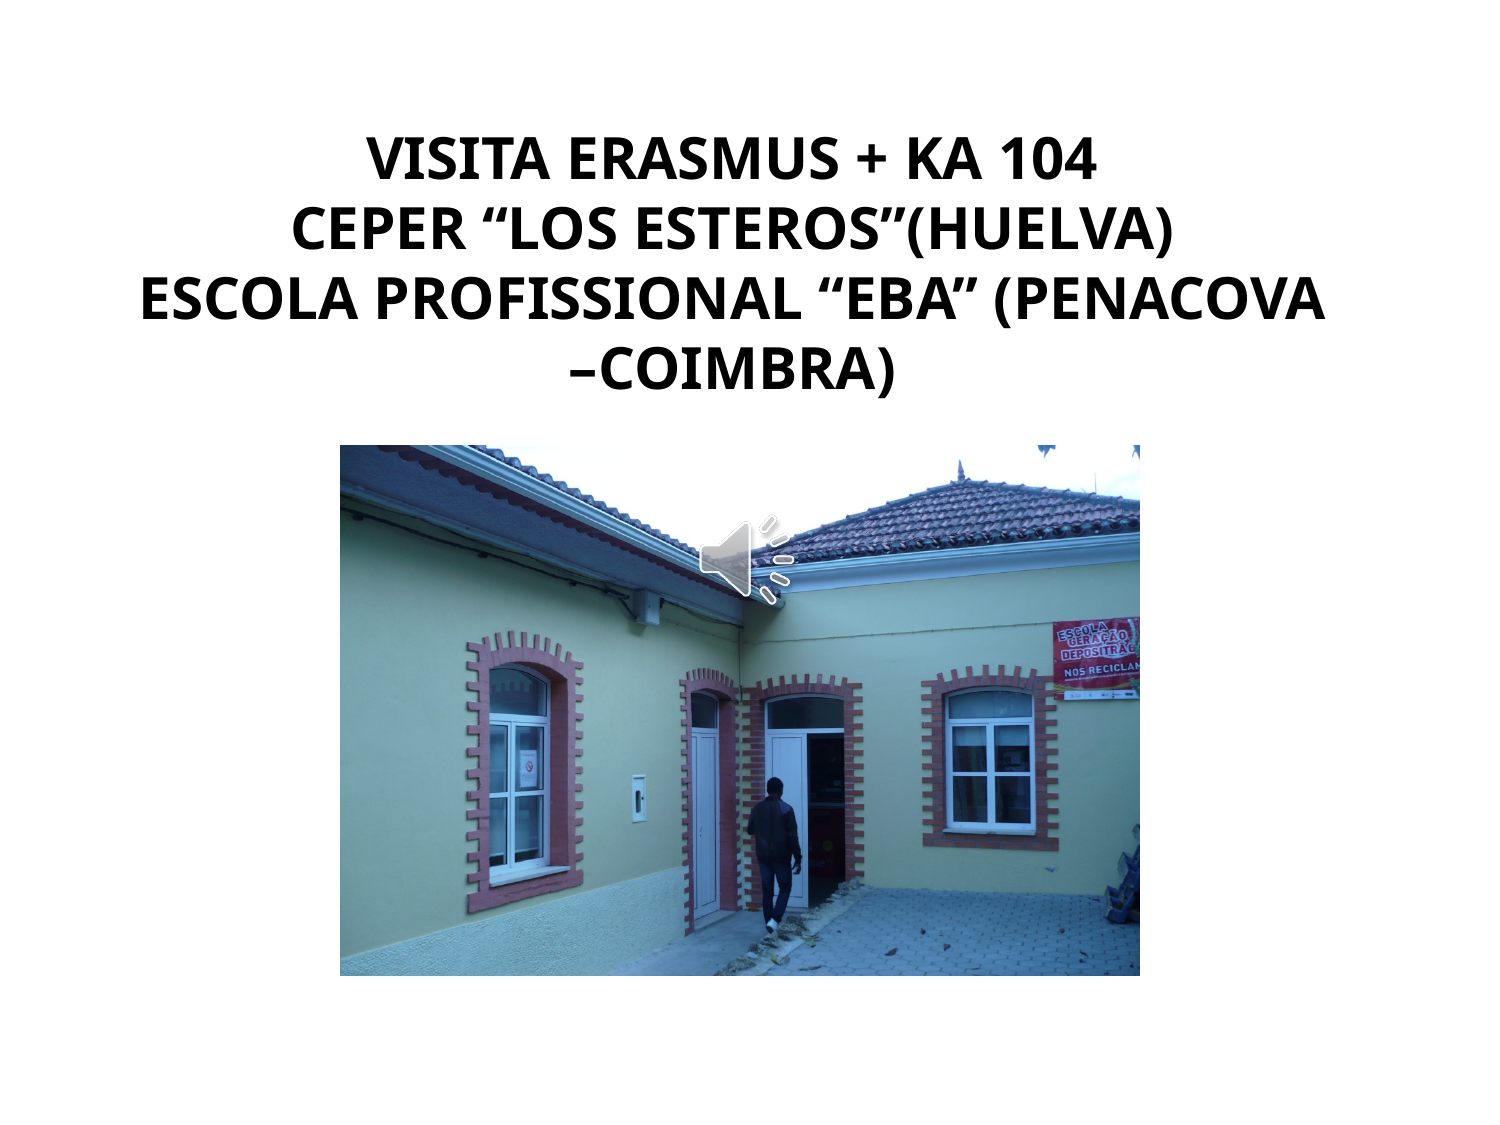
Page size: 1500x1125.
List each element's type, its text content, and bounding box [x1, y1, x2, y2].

title VISITA ERASMUS + KA 104 CEPER “LOS ESTEROS”(HUELVA) ESCOLA PROFISSIONAL “EBA” (PENACOVA –COIMBRA) [112, 113, 1353, 480]
picture [340, 445, 1140, 976]
